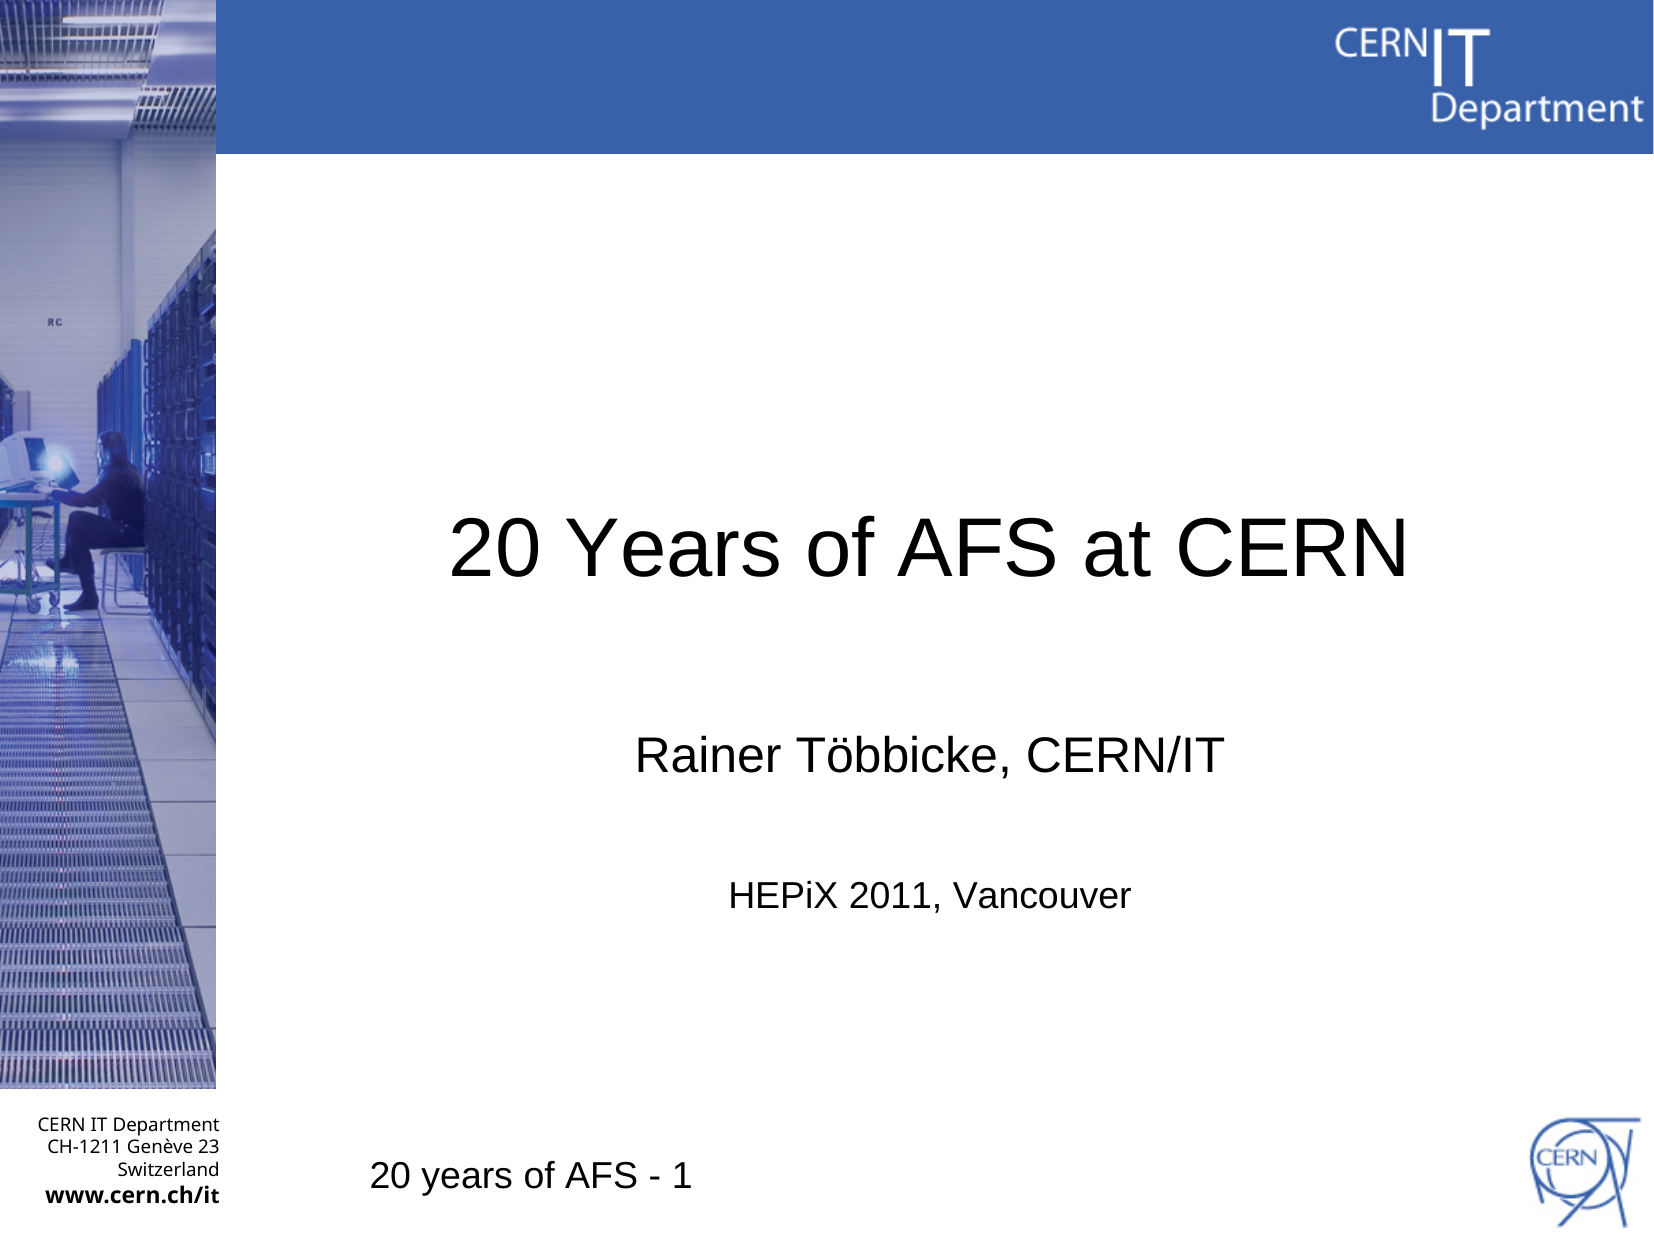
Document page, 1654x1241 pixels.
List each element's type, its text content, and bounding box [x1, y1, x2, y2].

subtitle 20 Years of AFS at CERN Rainer Többicke, CERN/IT HEPiX 2011, Vancouver [236, 295, 1625, 1114]
picture [216, 0, 1654, 154]
picture [1529, 1116, 1642, 1228]
